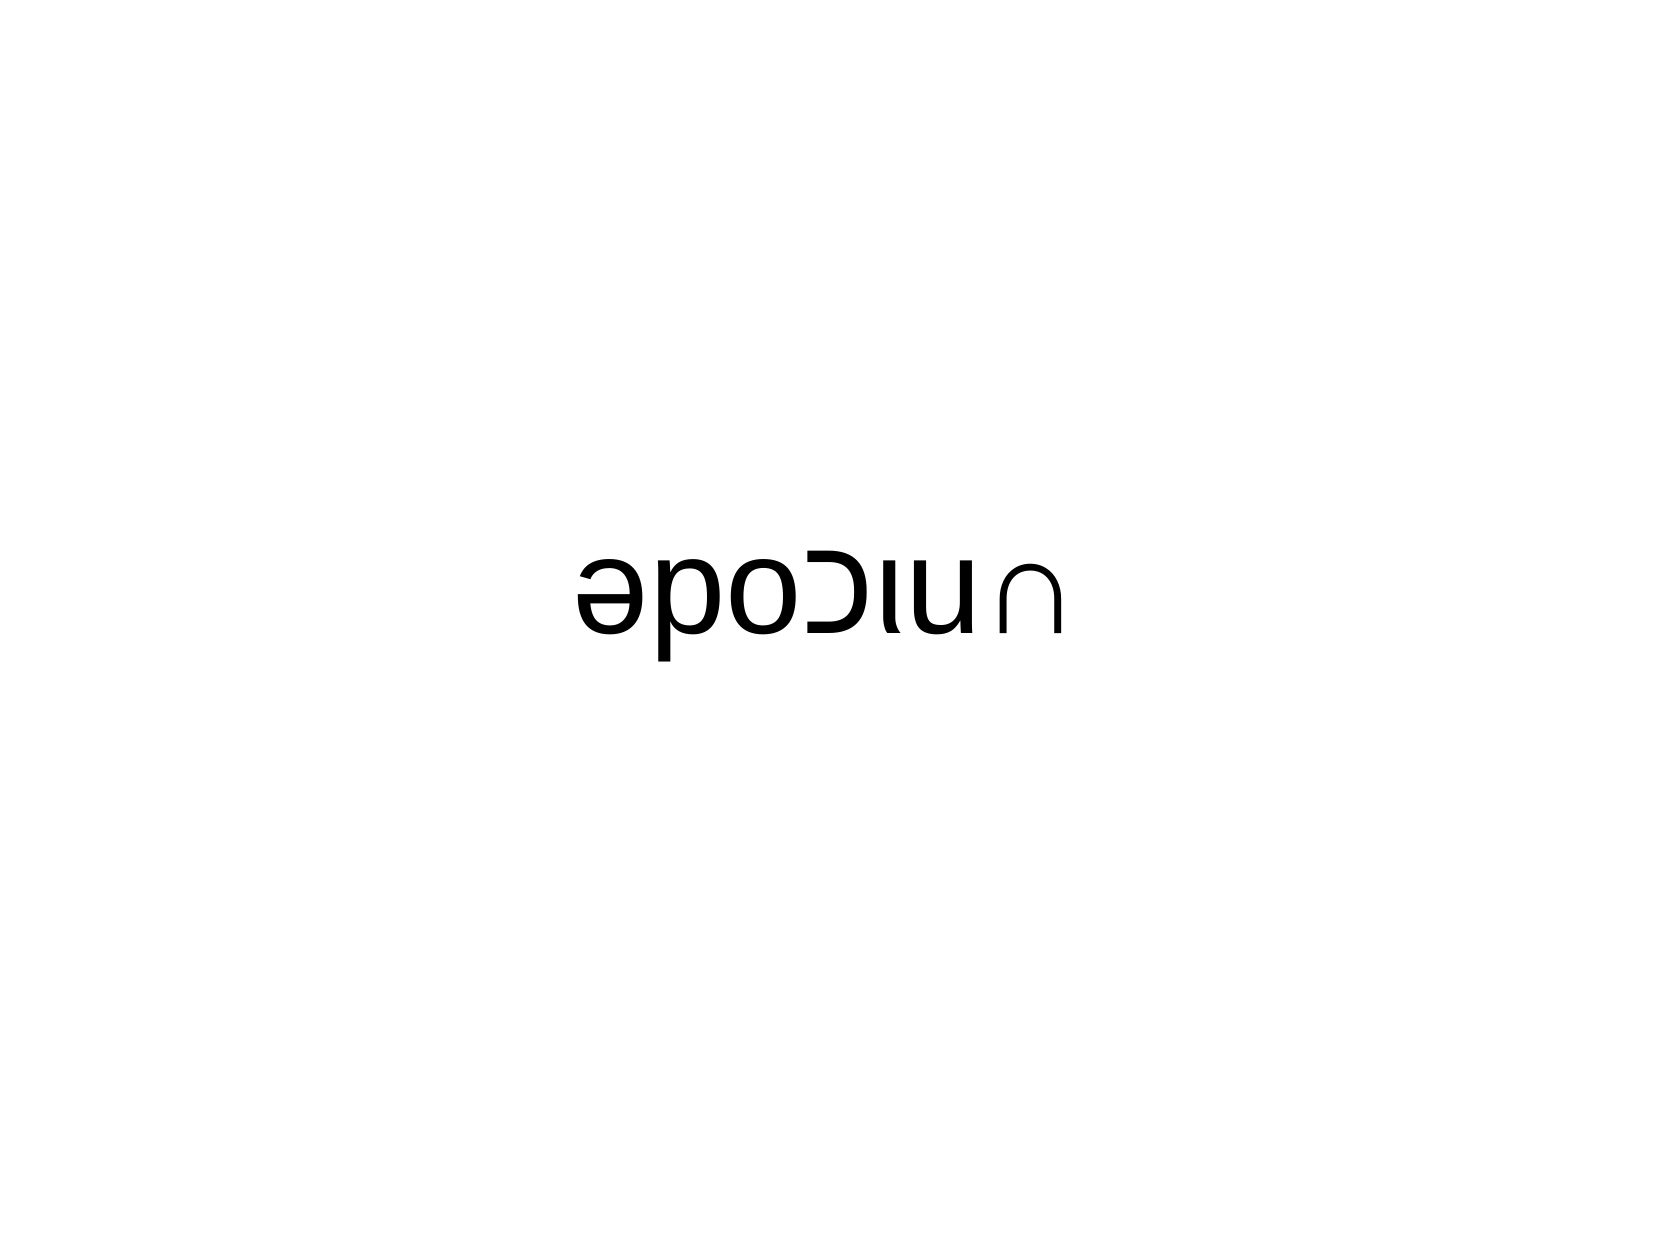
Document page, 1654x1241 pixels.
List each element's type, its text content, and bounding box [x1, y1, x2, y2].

title әpоכιu∩ [82, 56, 1571, 1115]
